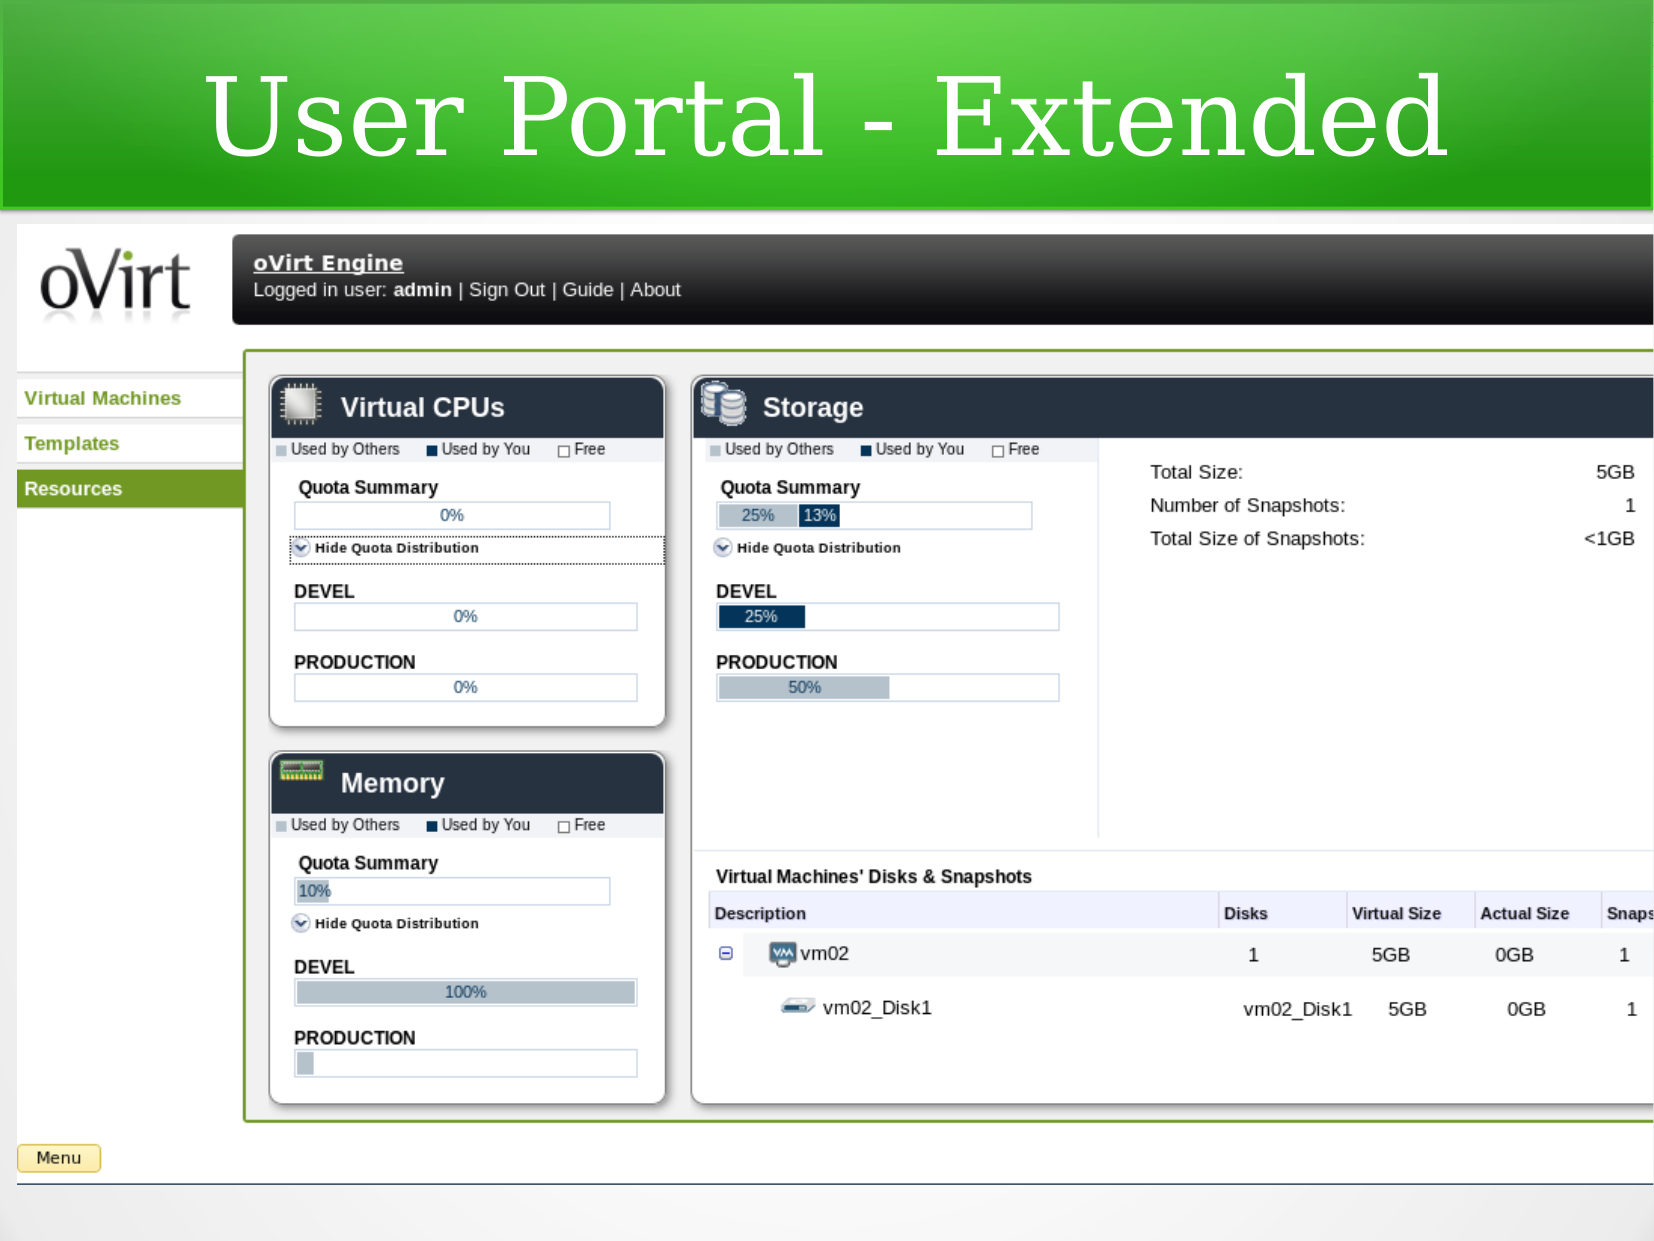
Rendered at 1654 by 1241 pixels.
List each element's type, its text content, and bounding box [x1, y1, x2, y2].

picture [17, 224, 1654, 1186]
title User Portal - Extended [82, 47, 1571, 189]
